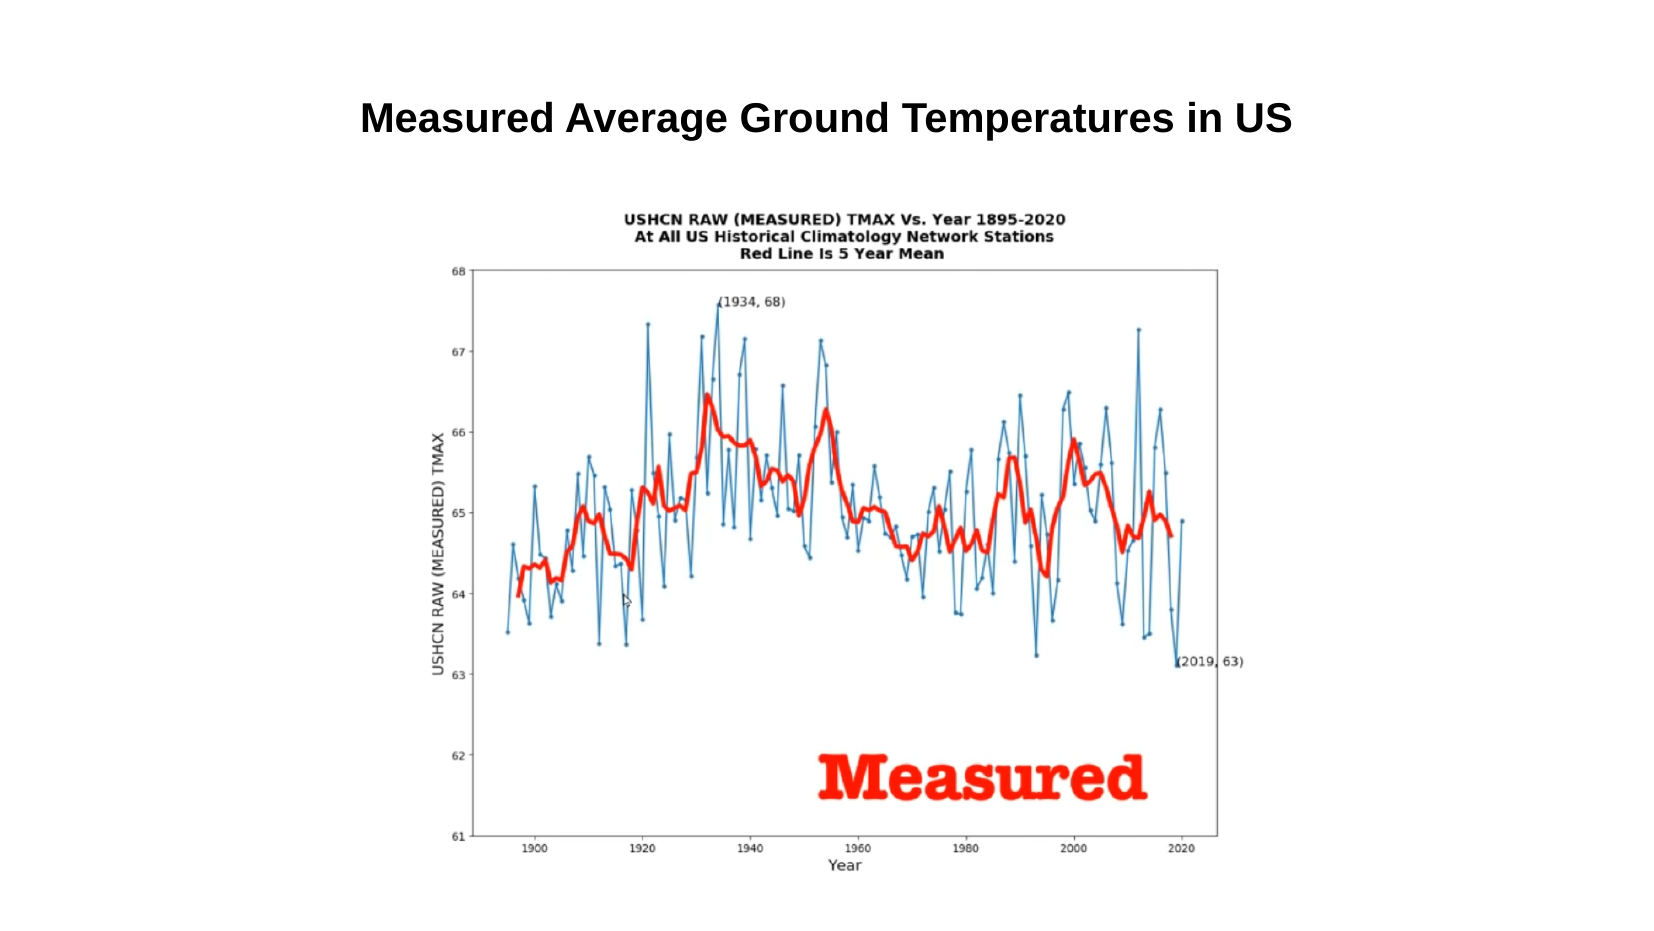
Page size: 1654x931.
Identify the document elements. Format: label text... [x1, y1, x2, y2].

text_box Measured Average Ground Temperatures in US [82, 90, 1571, 142]
picture [422, 205, 1251, 874]
